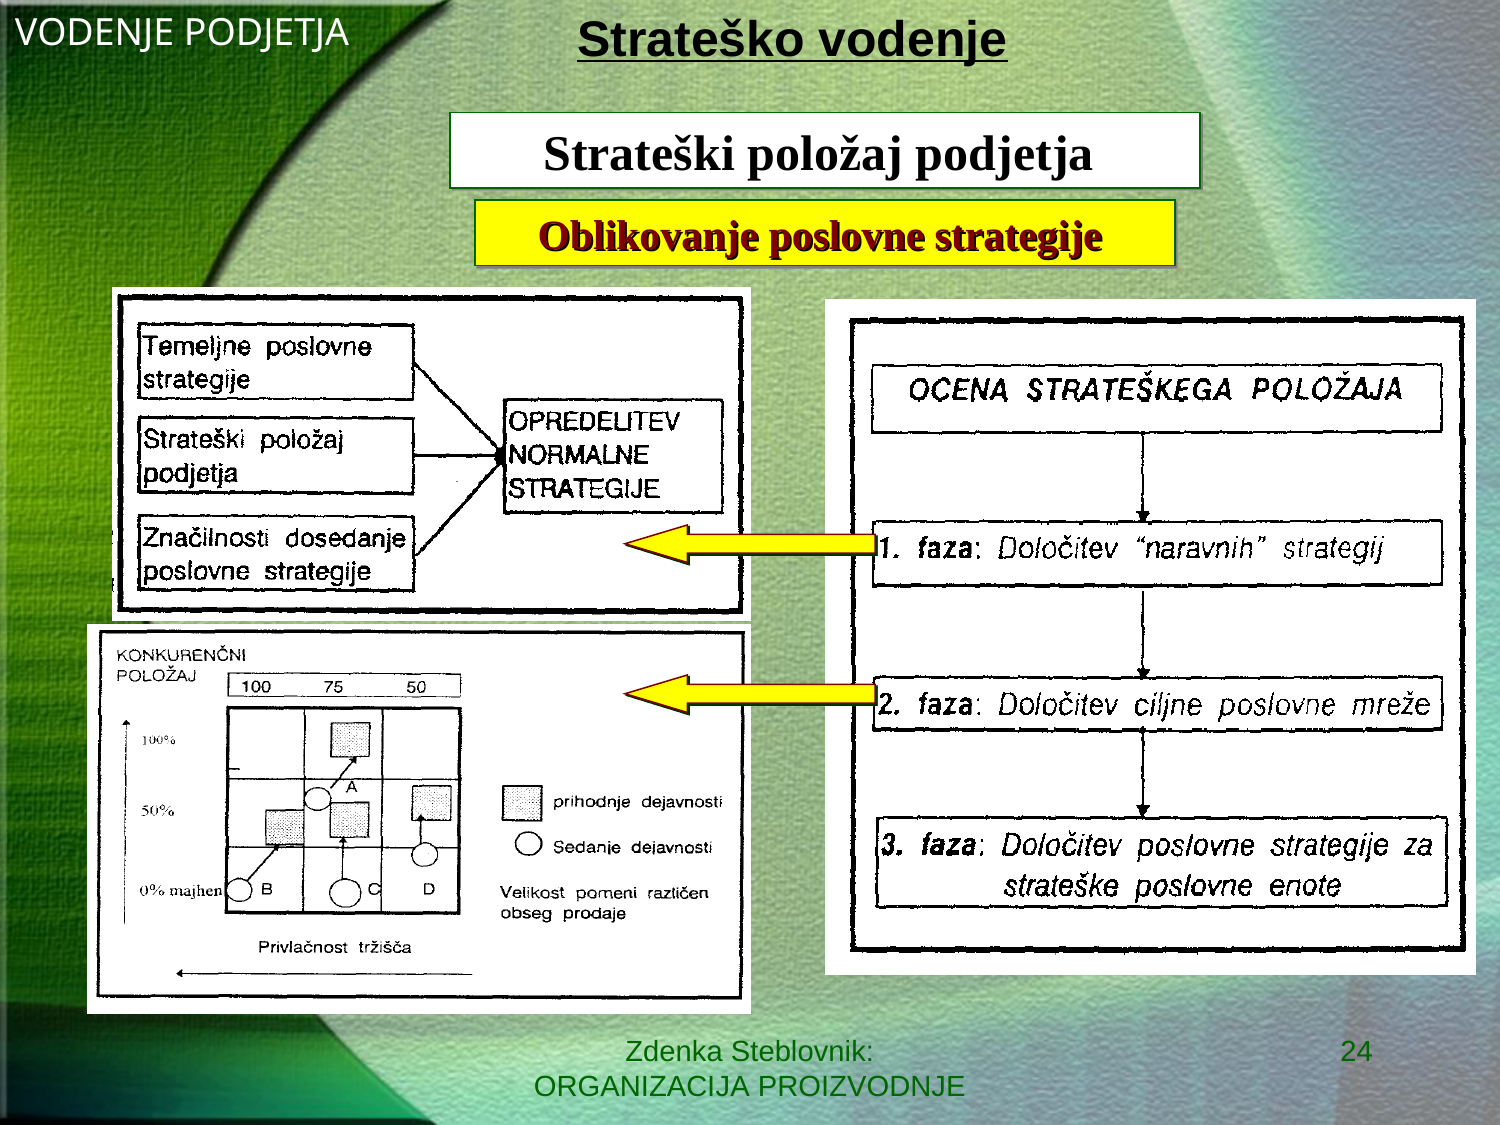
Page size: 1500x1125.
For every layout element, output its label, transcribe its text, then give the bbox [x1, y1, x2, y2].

picture [0, 0, 1500, 1125]
text_box Strateško vodenje [562, 24, 1338, 71]
text_box Zdenka Steblovnik: ORGANIZACIJA PROIZVODNJE [512, 1025, 988, 1101]
text_box Oblikovanje poslovne strategije [474, 200, 1176, 266]
text_box <number> [1074, 1025, 1388, 1101]
text_box VODENJE PODJETJA [0, 0, 475, 61]
text_box [624, 674, 876, 713]
text_box [624, 524, 876, 563]
text_box Strateški položaj podjetja [450, 112, 1201, 188]
